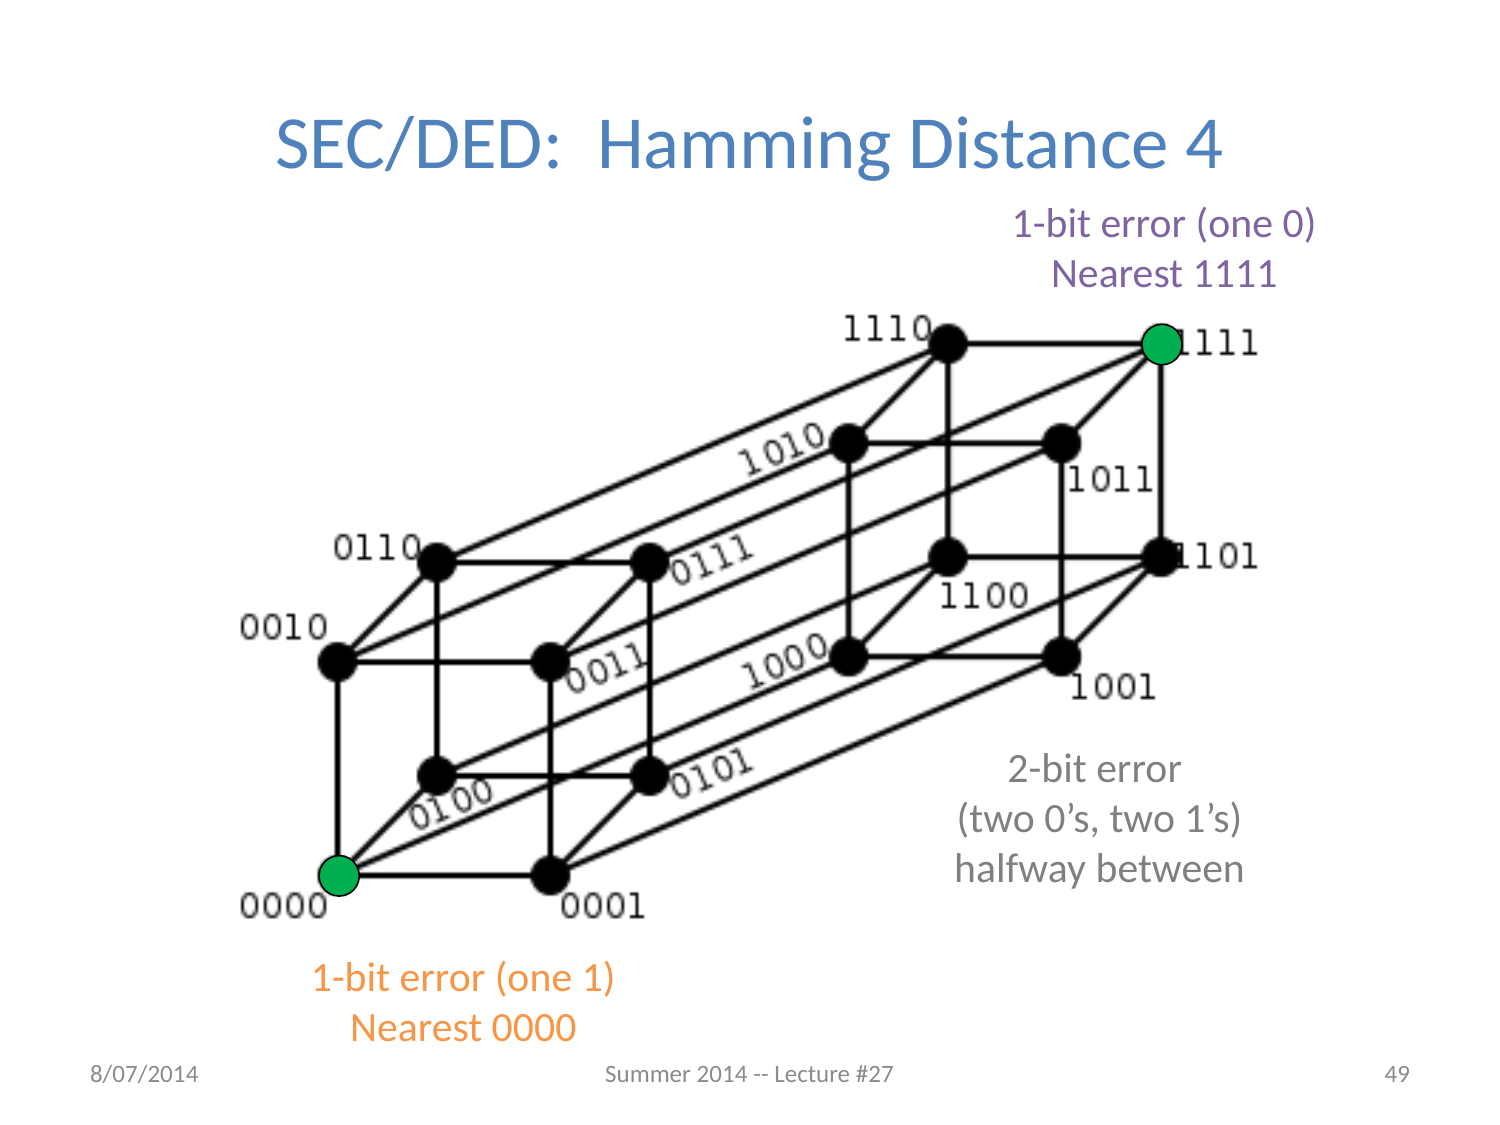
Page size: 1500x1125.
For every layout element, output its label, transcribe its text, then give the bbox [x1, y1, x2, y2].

slide_number <number> [1074, 1042, 1425, 1103]
text_box 1-bit error (one 1) Nearest 0000 [257, 942, 670, 1058]
picture [225, 299, 1275, 939]
slide_number 8/07/2014 [75, 1042, 425, 1103]
title SEC/DED: Hamming Distance 4 [75, 45, 1425, 233]
text_box [1141, 324, 1183, 365]
text_box [319, 855, 360, 897]
footer Summer 2014 -- Lecture #27 [512, 1042, 988, 1103]
text_box 1-bit error (one 0) Nearest 1111 [957, 187, 1371, 303]
text_box 2-bit error (two 0’s, two 1’s) halfway between [893, 733, 1306, 899]
